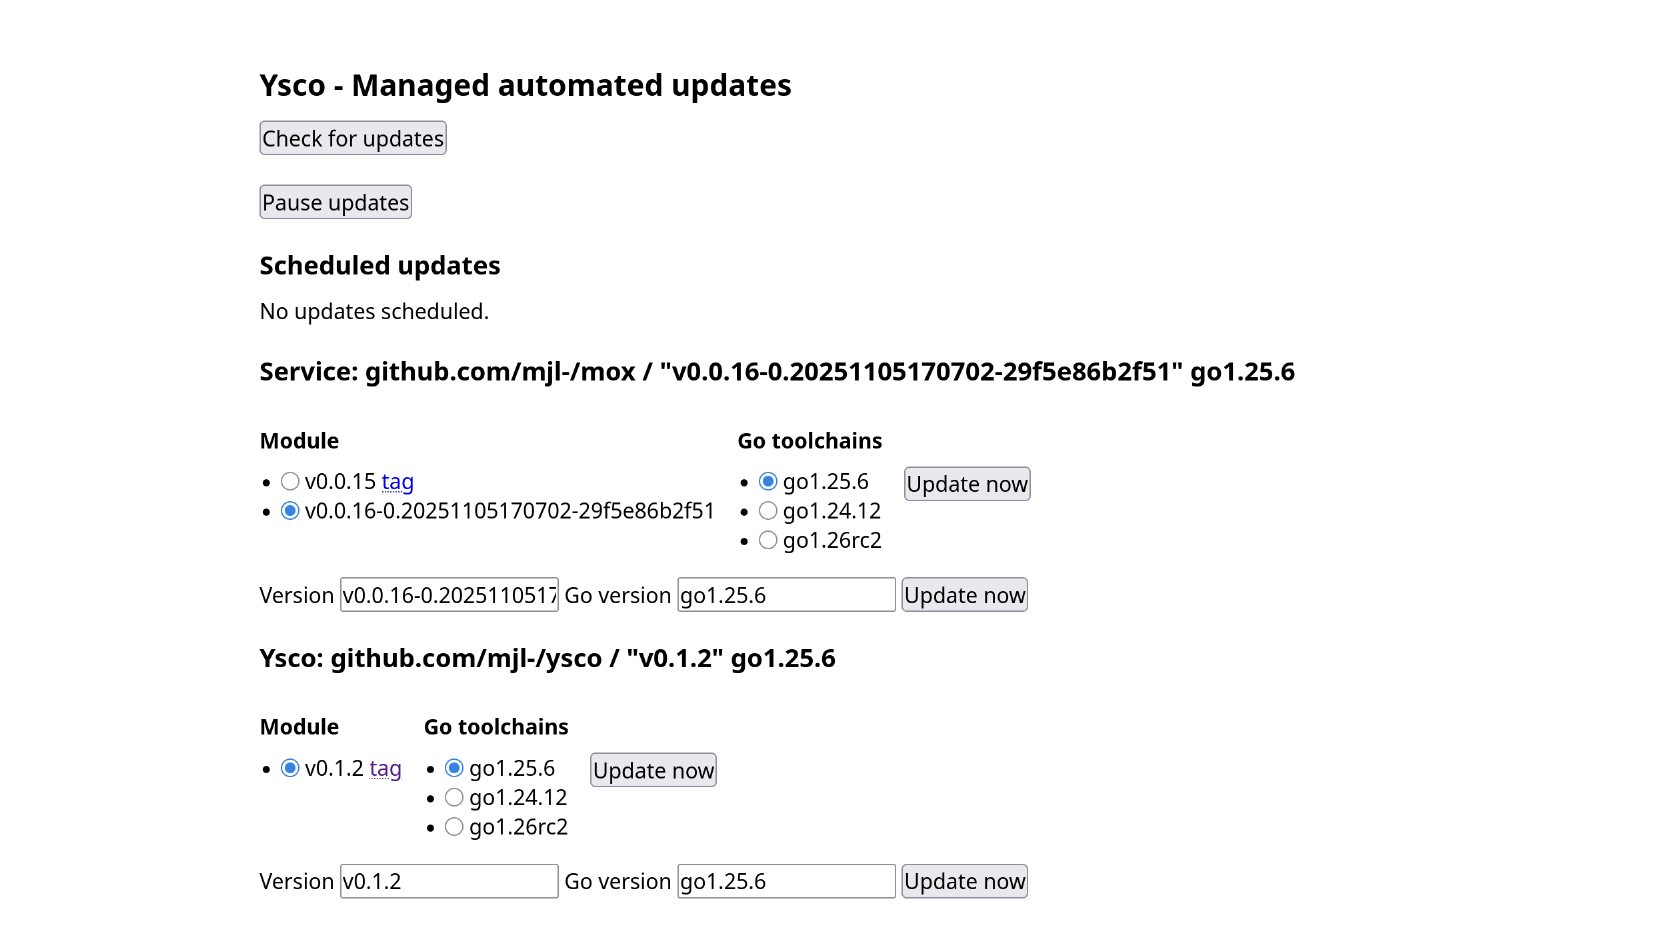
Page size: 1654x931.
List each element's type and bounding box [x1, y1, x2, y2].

picture [238, 44, 1313, 907]
